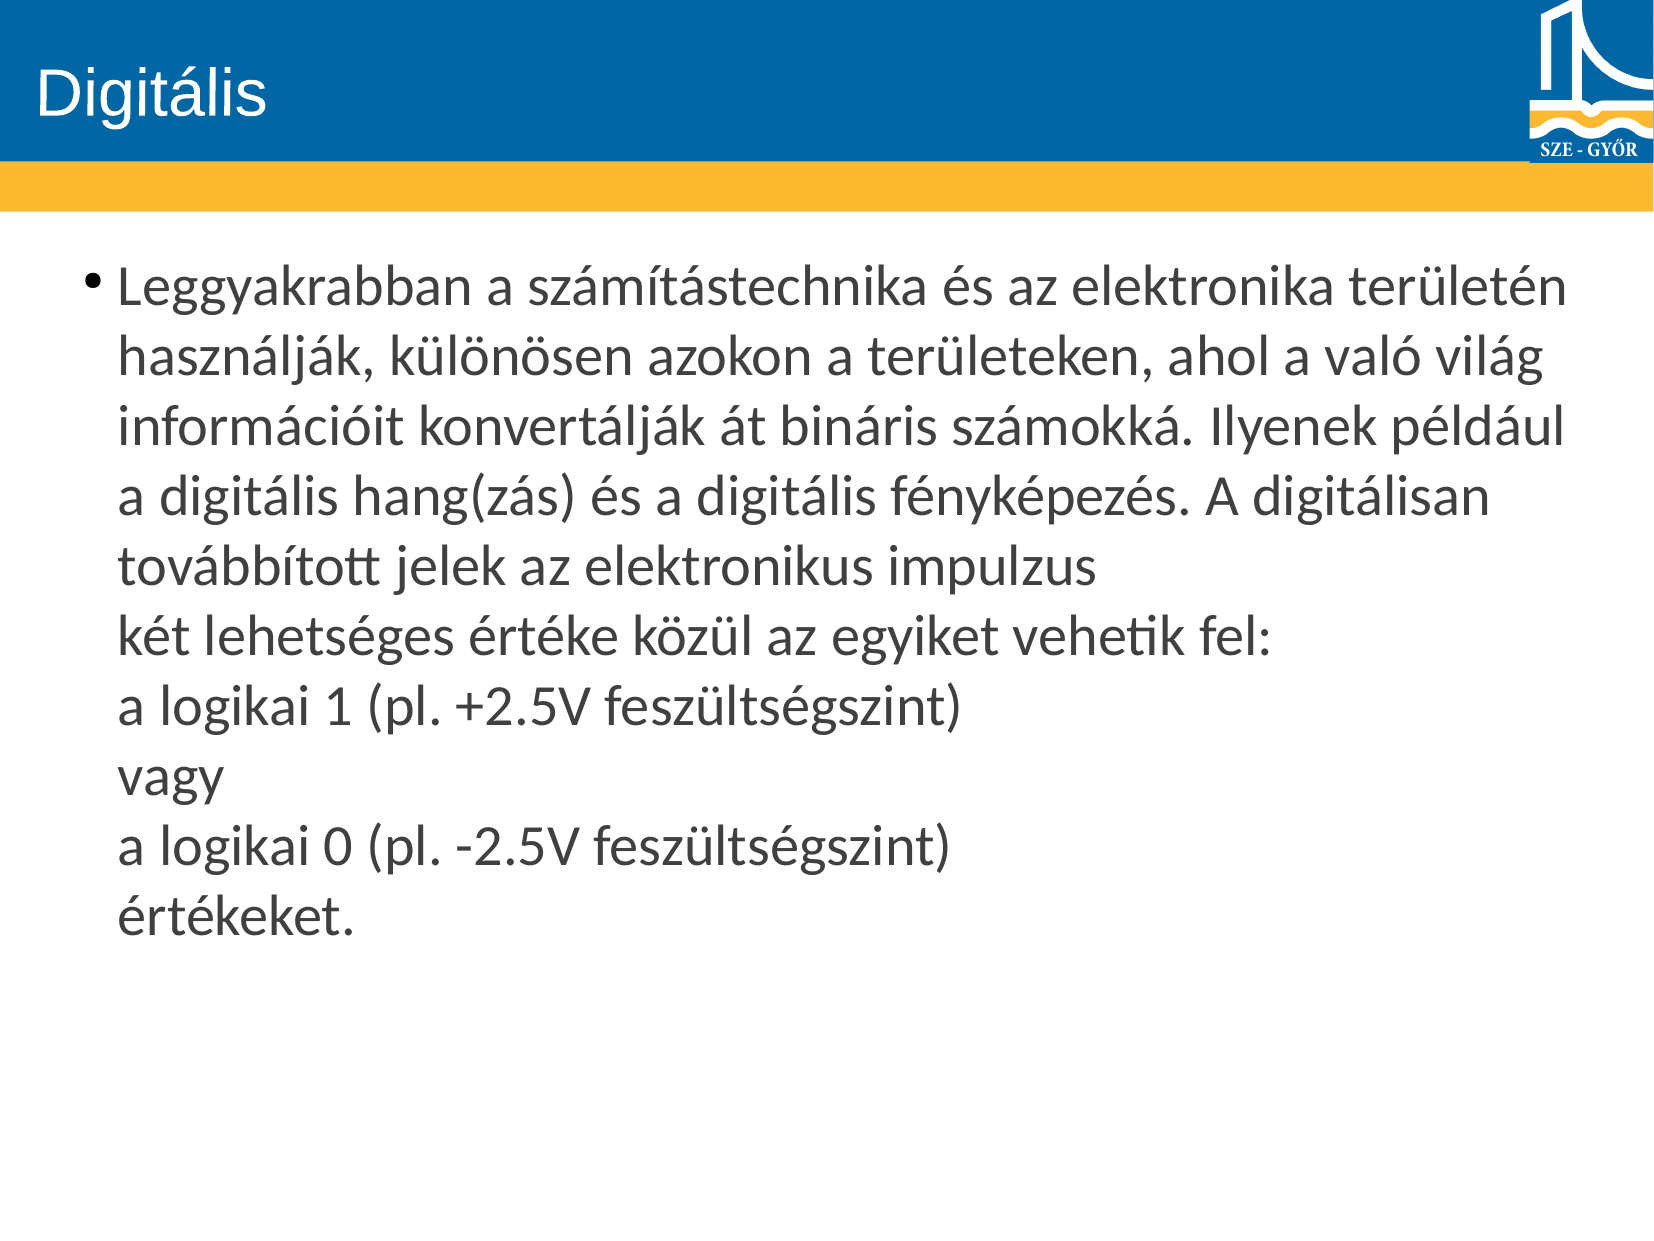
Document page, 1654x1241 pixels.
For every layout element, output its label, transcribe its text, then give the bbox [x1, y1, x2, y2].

picture [1529, 0, 1654, 163]
text_box Digitális [34, 48, 1524, 144]
text_box Leggyakrabban a számítástechnika és az elektronika területén használják, különösen azokon a területeken, ahol a való világ információit konvertálják át bináris számokká. Ilyenek például a digitális hang(zás) és a digitális fényképezés. A digitálisan továbbított jelek az elektronikus impulzus két lehetséges értéke közül az egyiket vehetik fel: a logikai 1 (pl. +2.5V feszültségszint) vagy a logikai 0 (pl. -2.5V feszültségszint) értékeket. [82, 247, 1571, 1198]
